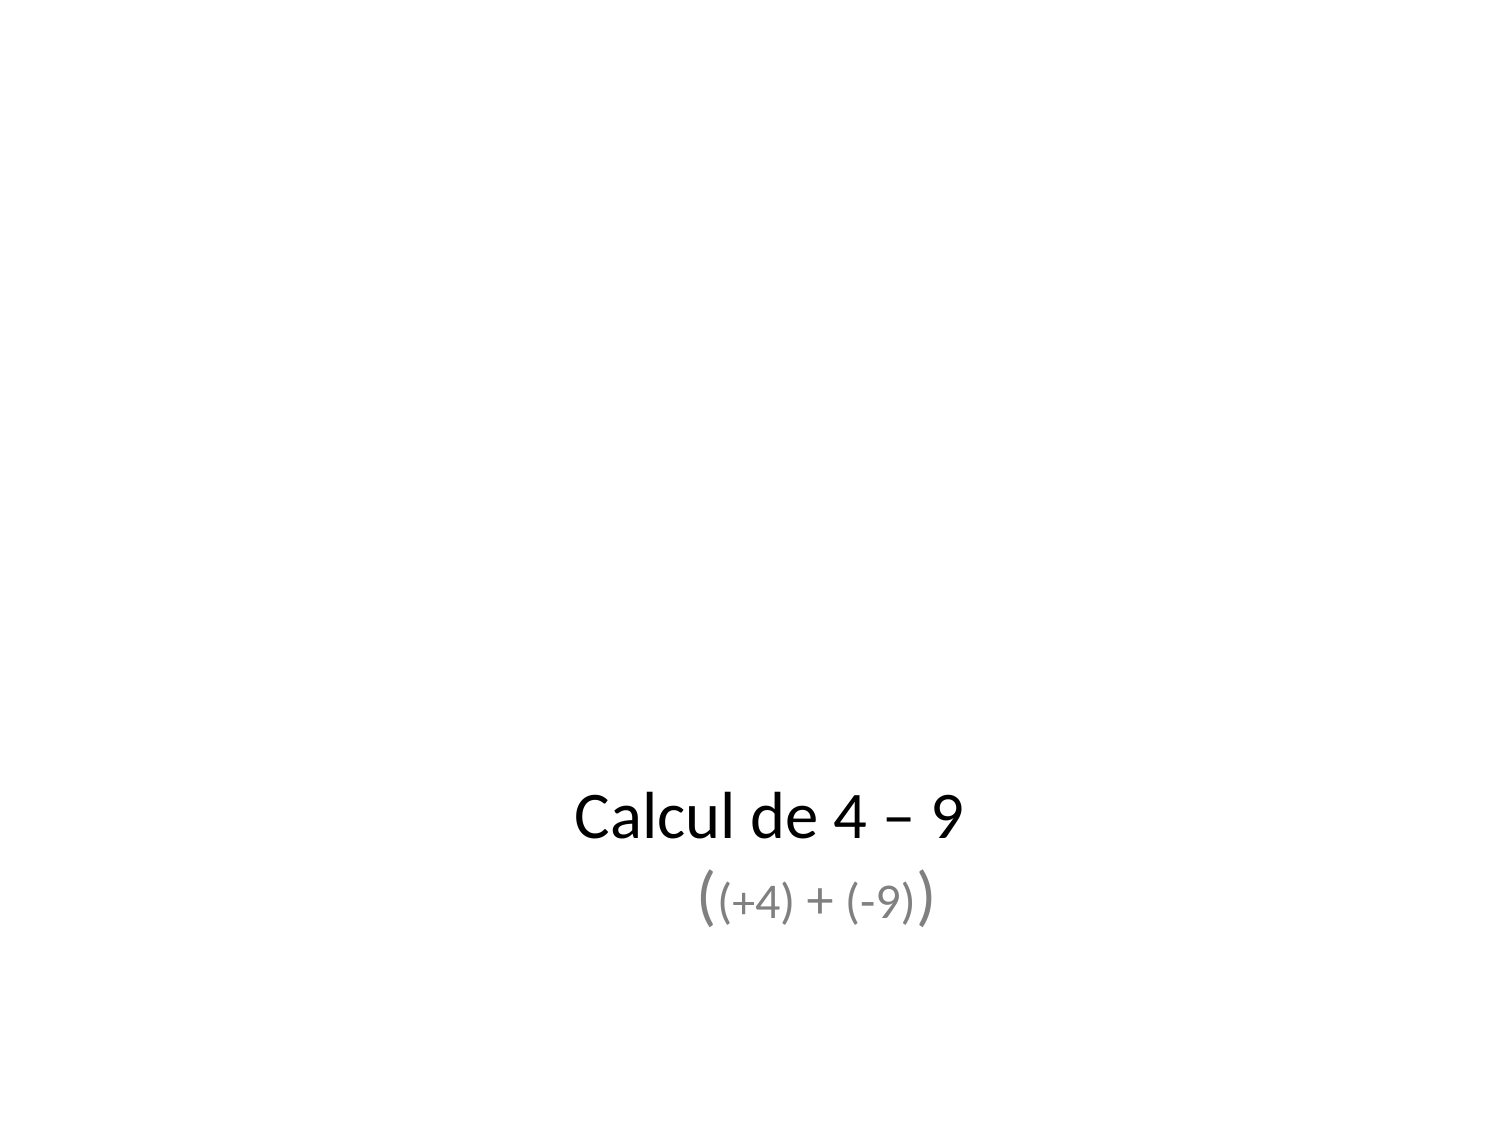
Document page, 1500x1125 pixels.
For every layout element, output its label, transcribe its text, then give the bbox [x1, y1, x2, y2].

text_box Calcul de 4 – 9 ((+4) + (-9)) [559, 764, 1074, 1020]
